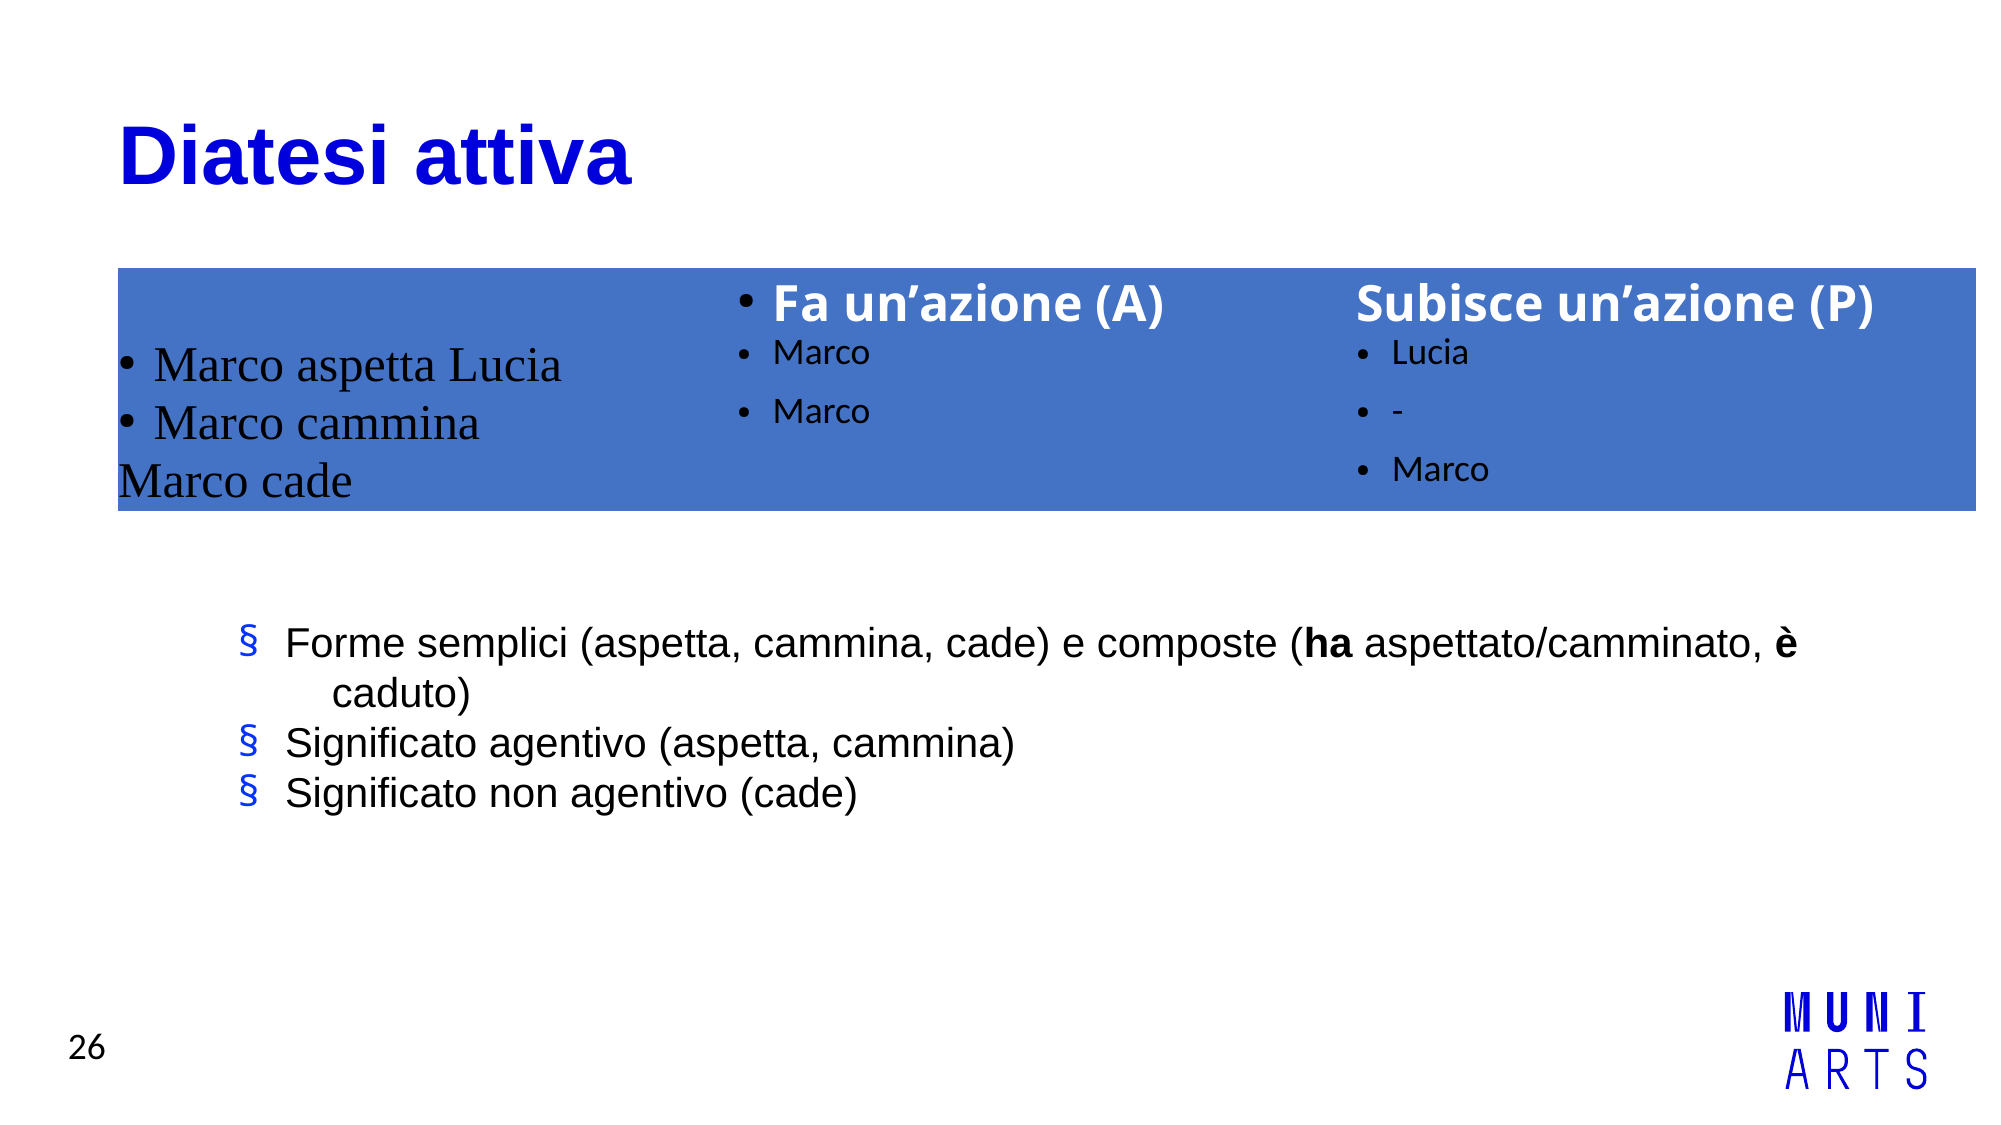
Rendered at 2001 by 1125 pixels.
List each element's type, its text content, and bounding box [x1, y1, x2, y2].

table_cell Marco cammina [118, 395, 737, 453]
table_cell - [1356, 395, 1976, 453]
table_header [118, 268, 737, 336]
table_cell Marco [737, 336, 1356, 395]
table_cell Marco [1356, 453, 1976, 511]
text_box Forme semplici (aspetta, cammina, cade) e composte (ha aspettato/camminato, è caduto) Significato agentivo (aspetta, cammina) Significato non agentivo (cade) [118, 608, 1937, 775]
table_cell Marco aspetta Lucia [118, 336, 737, 395]
text_box 25 [67, 1021, 110, 1063]
table_cell [737, 453, 1356, 511]
title Diatesi attiva [118, 118, 1883, 193]
table_cell Marco [737, 395, 1356, 453]
table_cell Lucia [1356, 336, 1976, 395]
table_cell Marco cade [118, 453, 737, 511]
table_header Subisce un’azione (P) [1356, 268, 1976, 336]
table_header Fa un’azione (A) [737, 268, 1356, 336]
